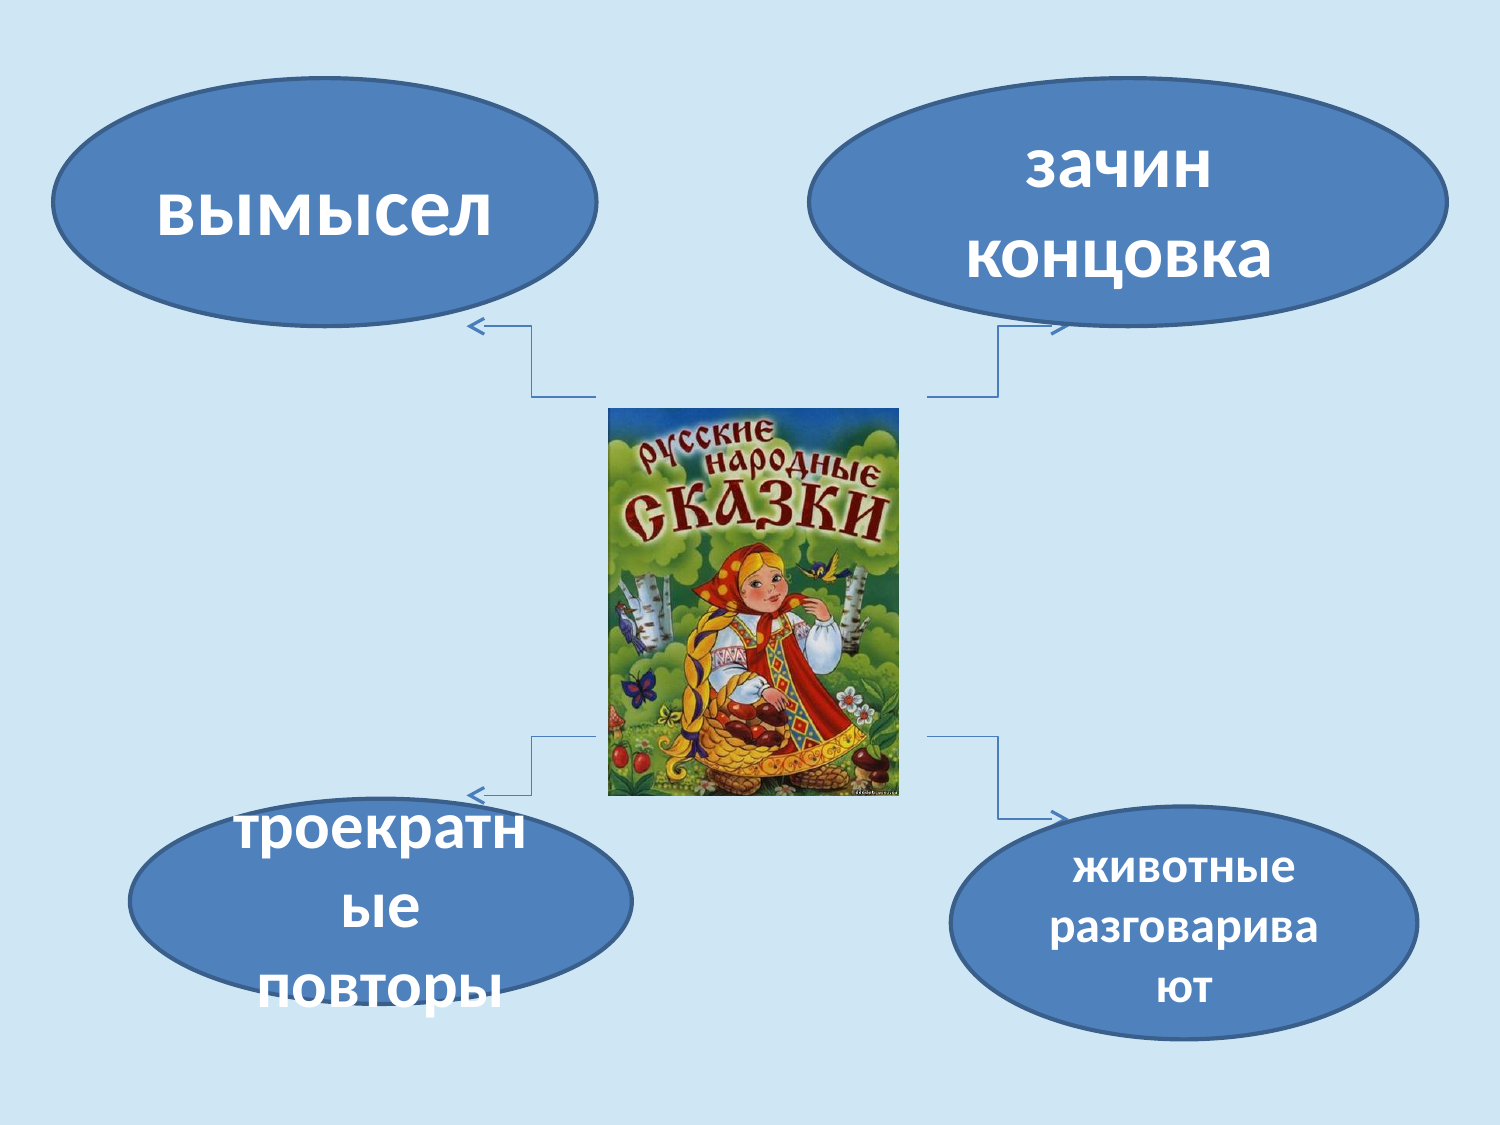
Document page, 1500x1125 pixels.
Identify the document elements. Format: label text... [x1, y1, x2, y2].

picture [608, 408, 899, 796]
text_box животные разговаривают [950, 806, 1418, 1040]
text_box троекратные повторы [129, 798, 632, 1004]
text_box вымысел [53, 78, 597, 327]
text_box зачин концовка [809, 78, 1447, 327]
